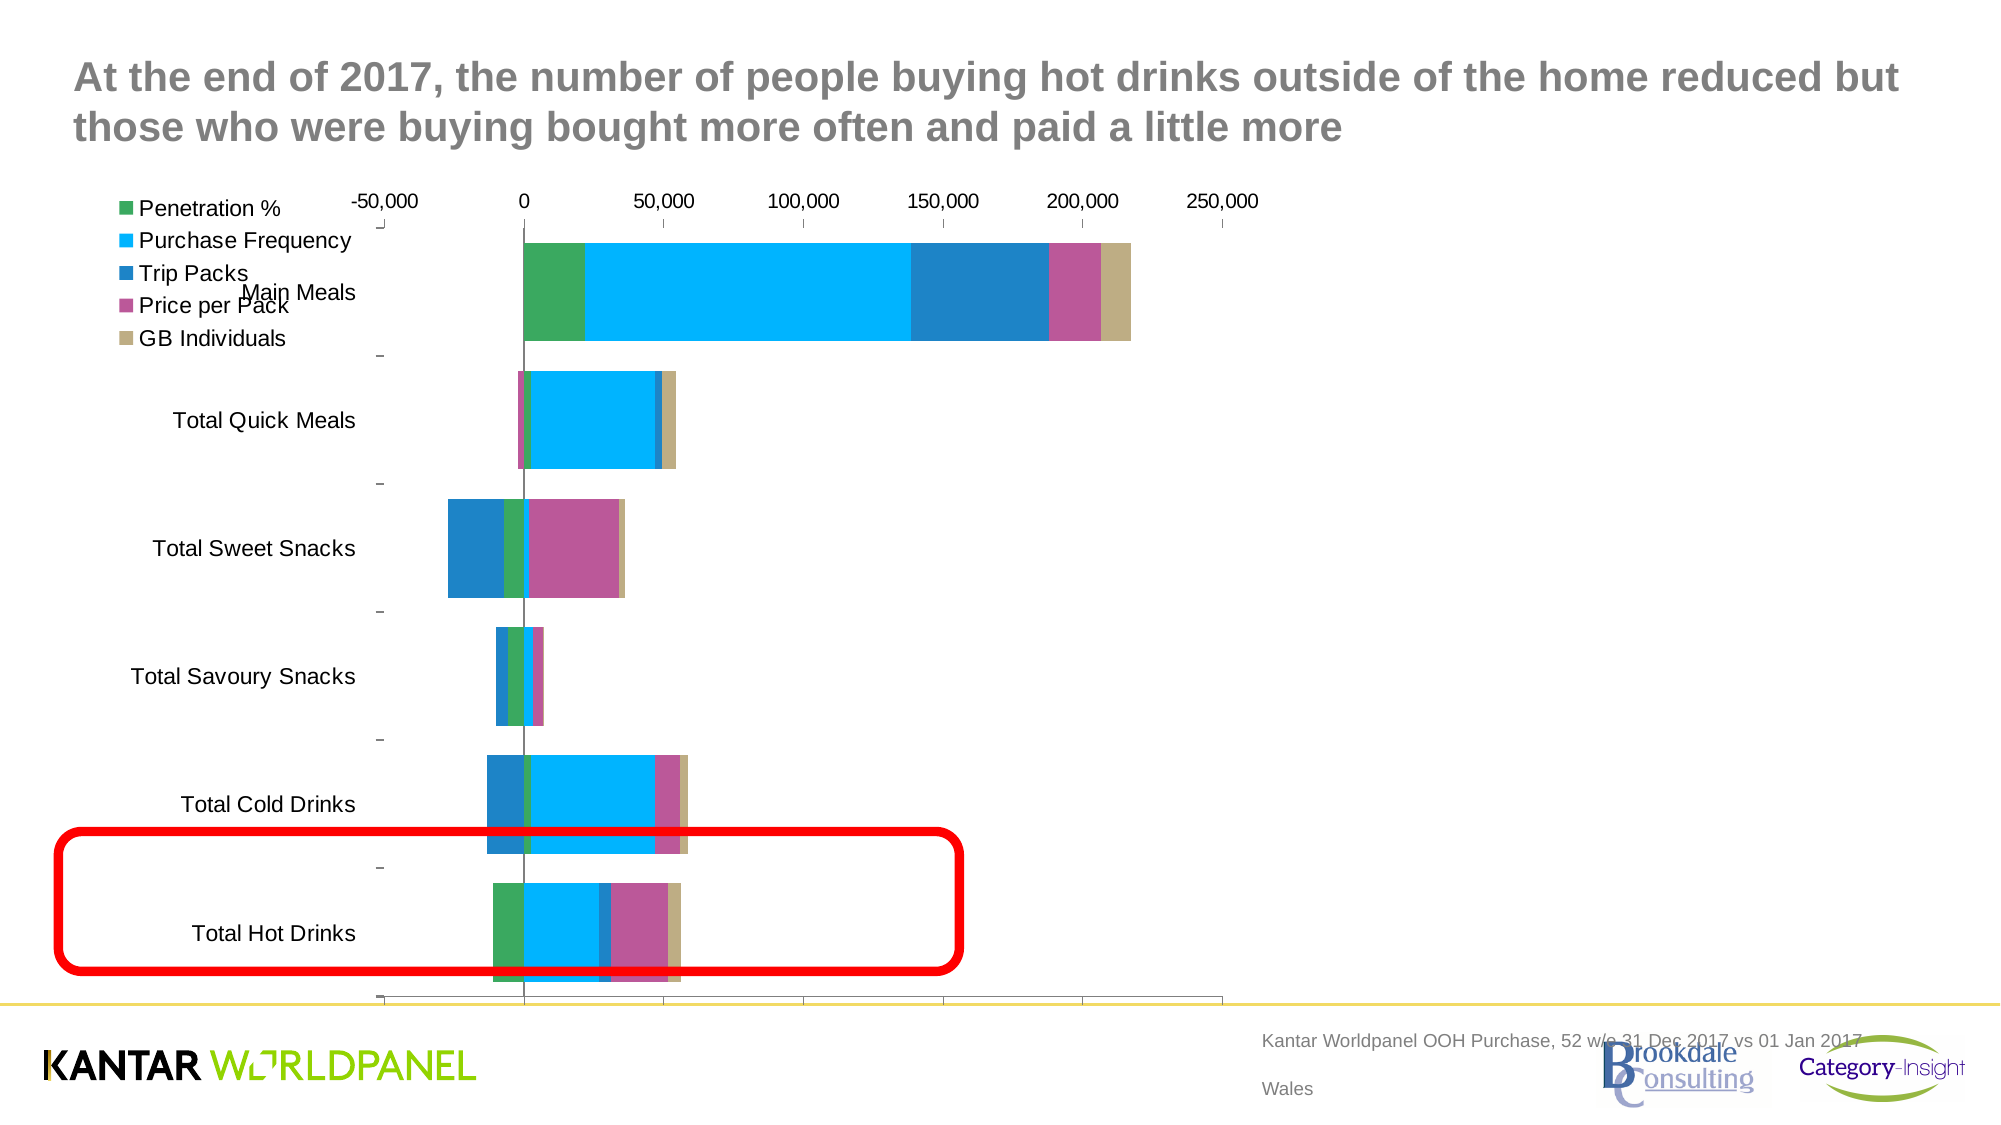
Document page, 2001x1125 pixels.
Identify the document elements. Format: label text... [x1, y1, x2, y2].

chart [88, 837, 954, 966]
text_box Kantar Worldpanel OOH Purchase, 52 w/e 31 Dec 2017 vs 01 Jan 2017 Wales [1246, 1021, 2000, 1054]
title At the end of 2017, the number of people buying hot drinks outside of the home reduced but those who were buying bought more often and paid a little more [58, 42, 1940, 109]
chart [88, 173, 1549, 1014]
